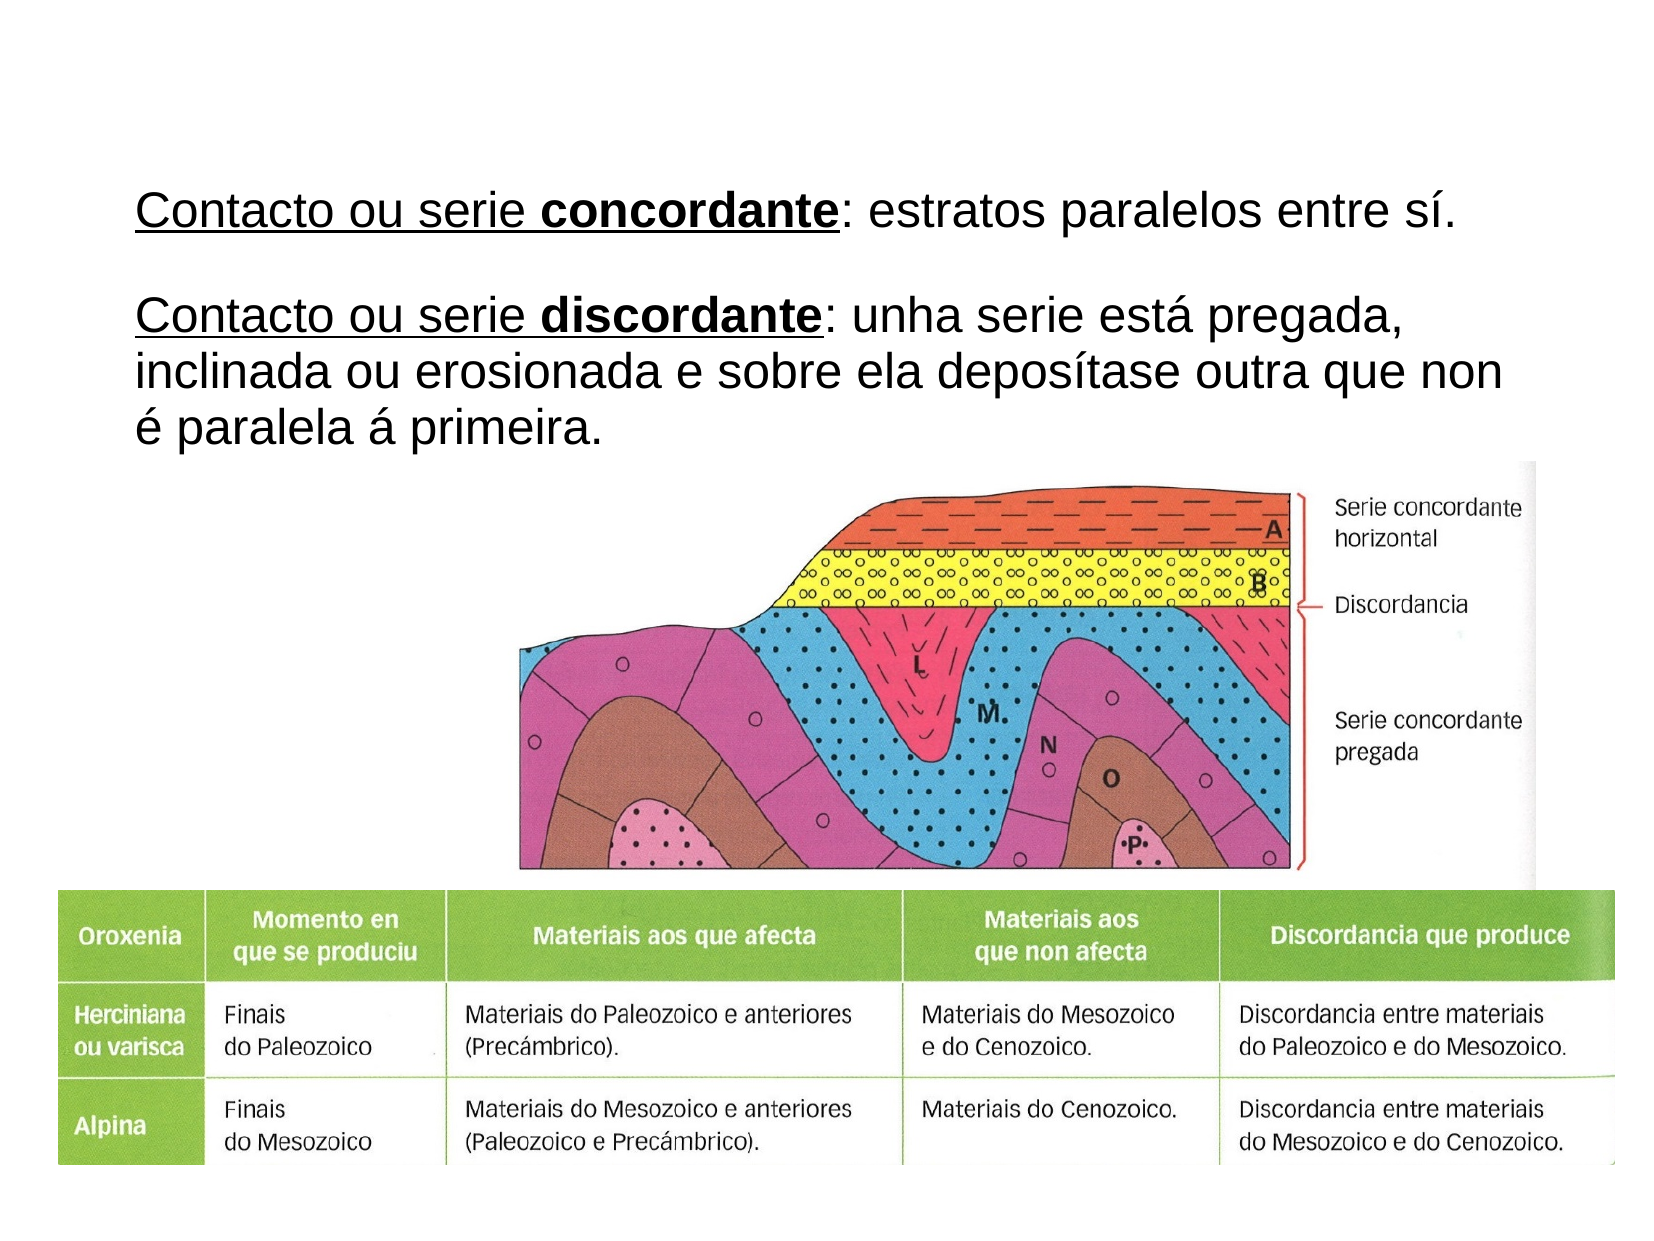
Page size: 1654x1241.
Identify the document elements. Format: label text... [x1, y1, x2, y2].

text_box Contacto ou serie discordante: unha serie está pregada, inclinada ou erosionada e sobre ela deposítase outra que non é paralela á primeira. [134, 287, 1536, 462]
picture [58, 461, 1615, 1165]
text_box Contacto ou serie concordante: estratos paralelos entre sí. [134, 182, 1536, 241]
